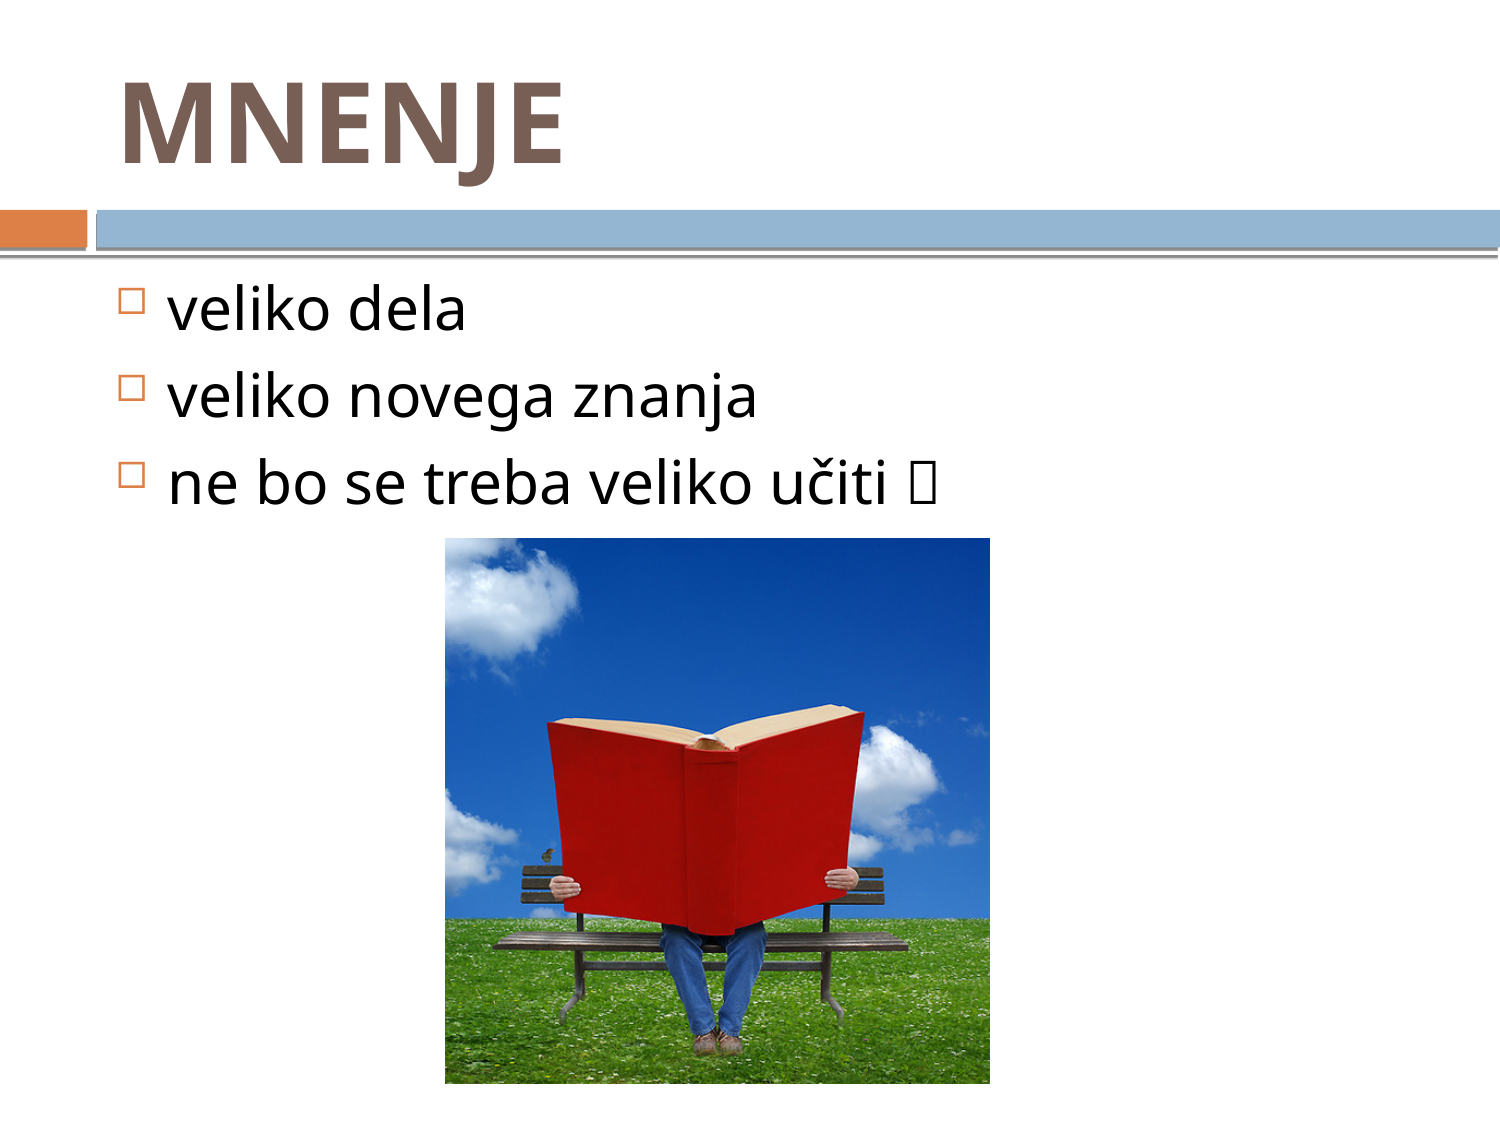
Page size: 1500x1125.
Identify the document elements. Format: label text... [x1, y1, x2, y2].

title MNENJE [100, 37, 1438, 200]
list veliko dela veliko novega znanja ne bo se treba veliko učiti  [100, 262, 1438, 1000]
picture [445, 538, 990, 1084]
